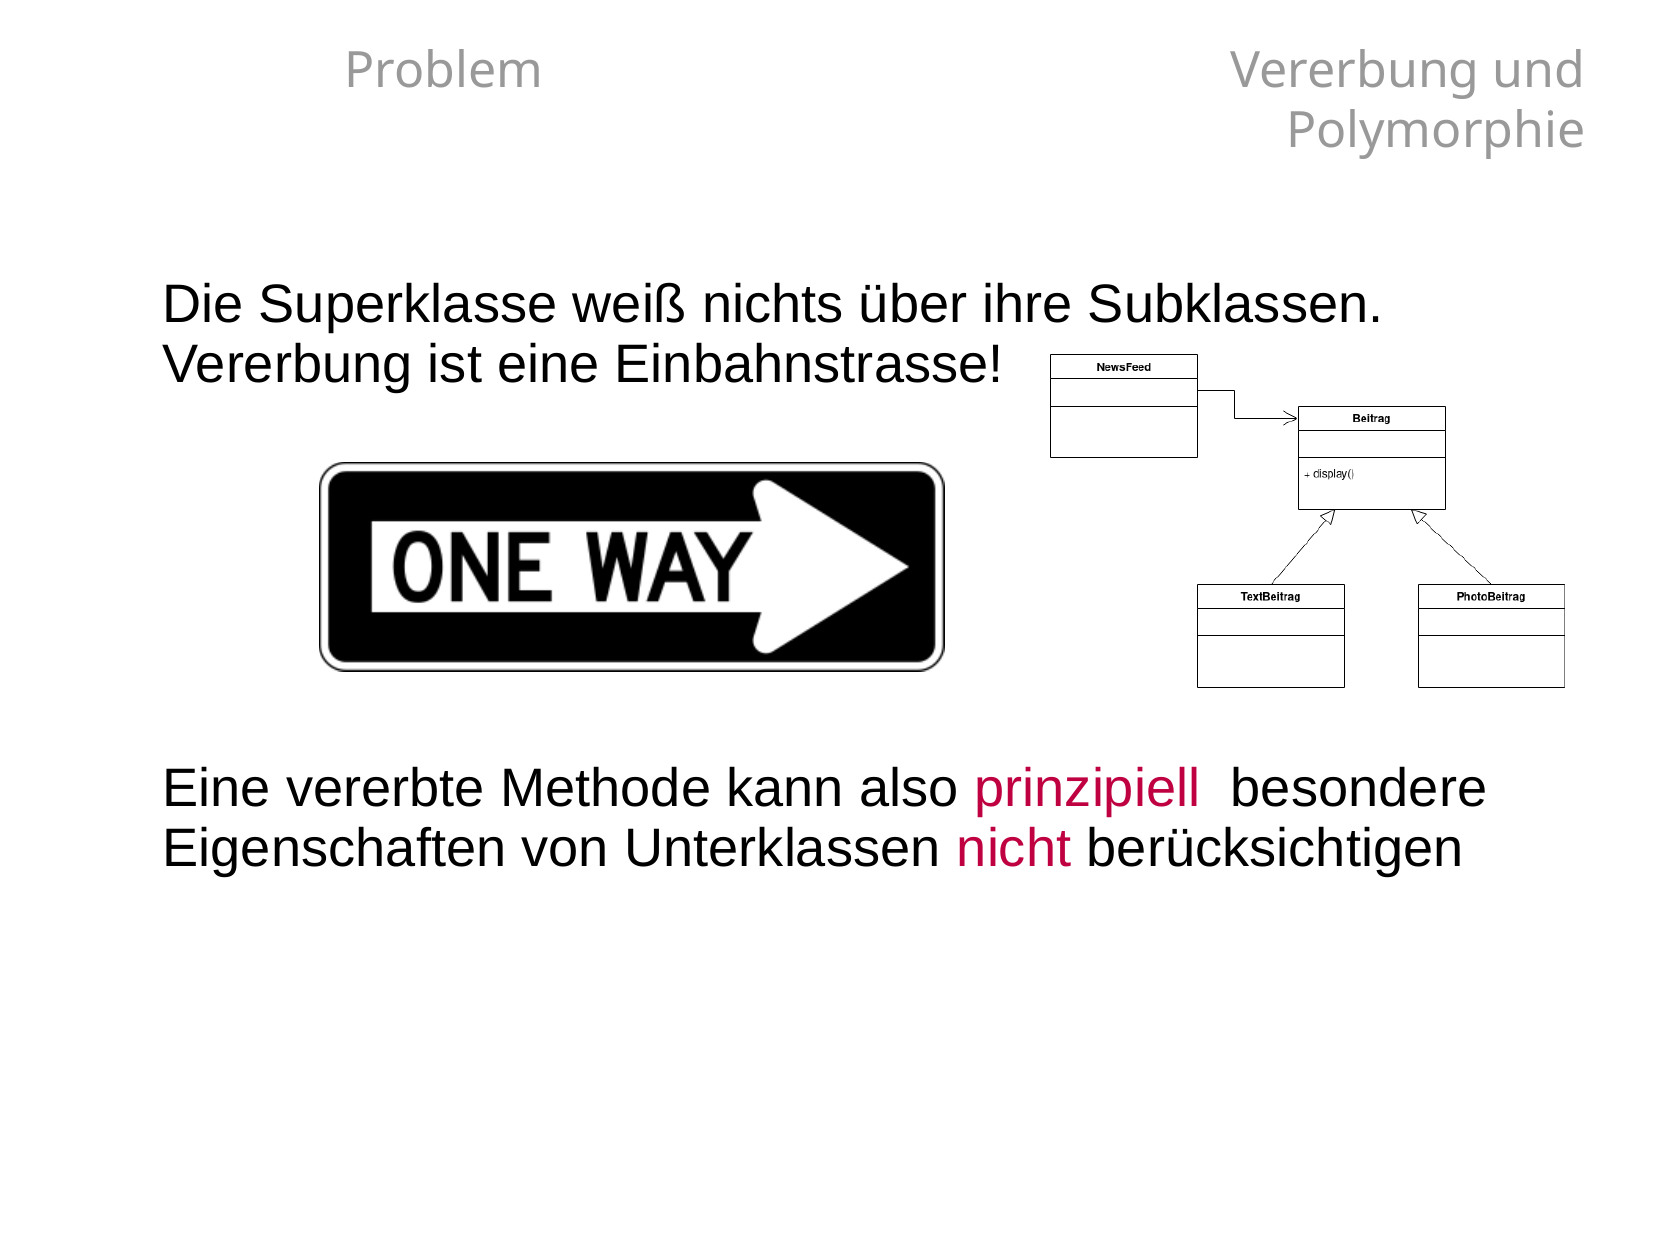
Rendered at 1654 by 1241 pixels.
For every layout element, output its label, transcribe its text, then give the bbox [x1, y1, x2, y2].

text_box Problem Vererbung und Polymorphie [59, 29, 1625, 119]
picture [319, 462, 945, 672]
text_box Die Superklasse weiß nichts über ihre Subklassen. Vererbung ist eine Einbahnstrasse! Eine vererbte Methode kann also prinzipiell besondere Eigenschaften von Unterklassen nicht berücksichtigen [147, 265, 1506, 886]
picture [1050, 354, 1565, 691]
